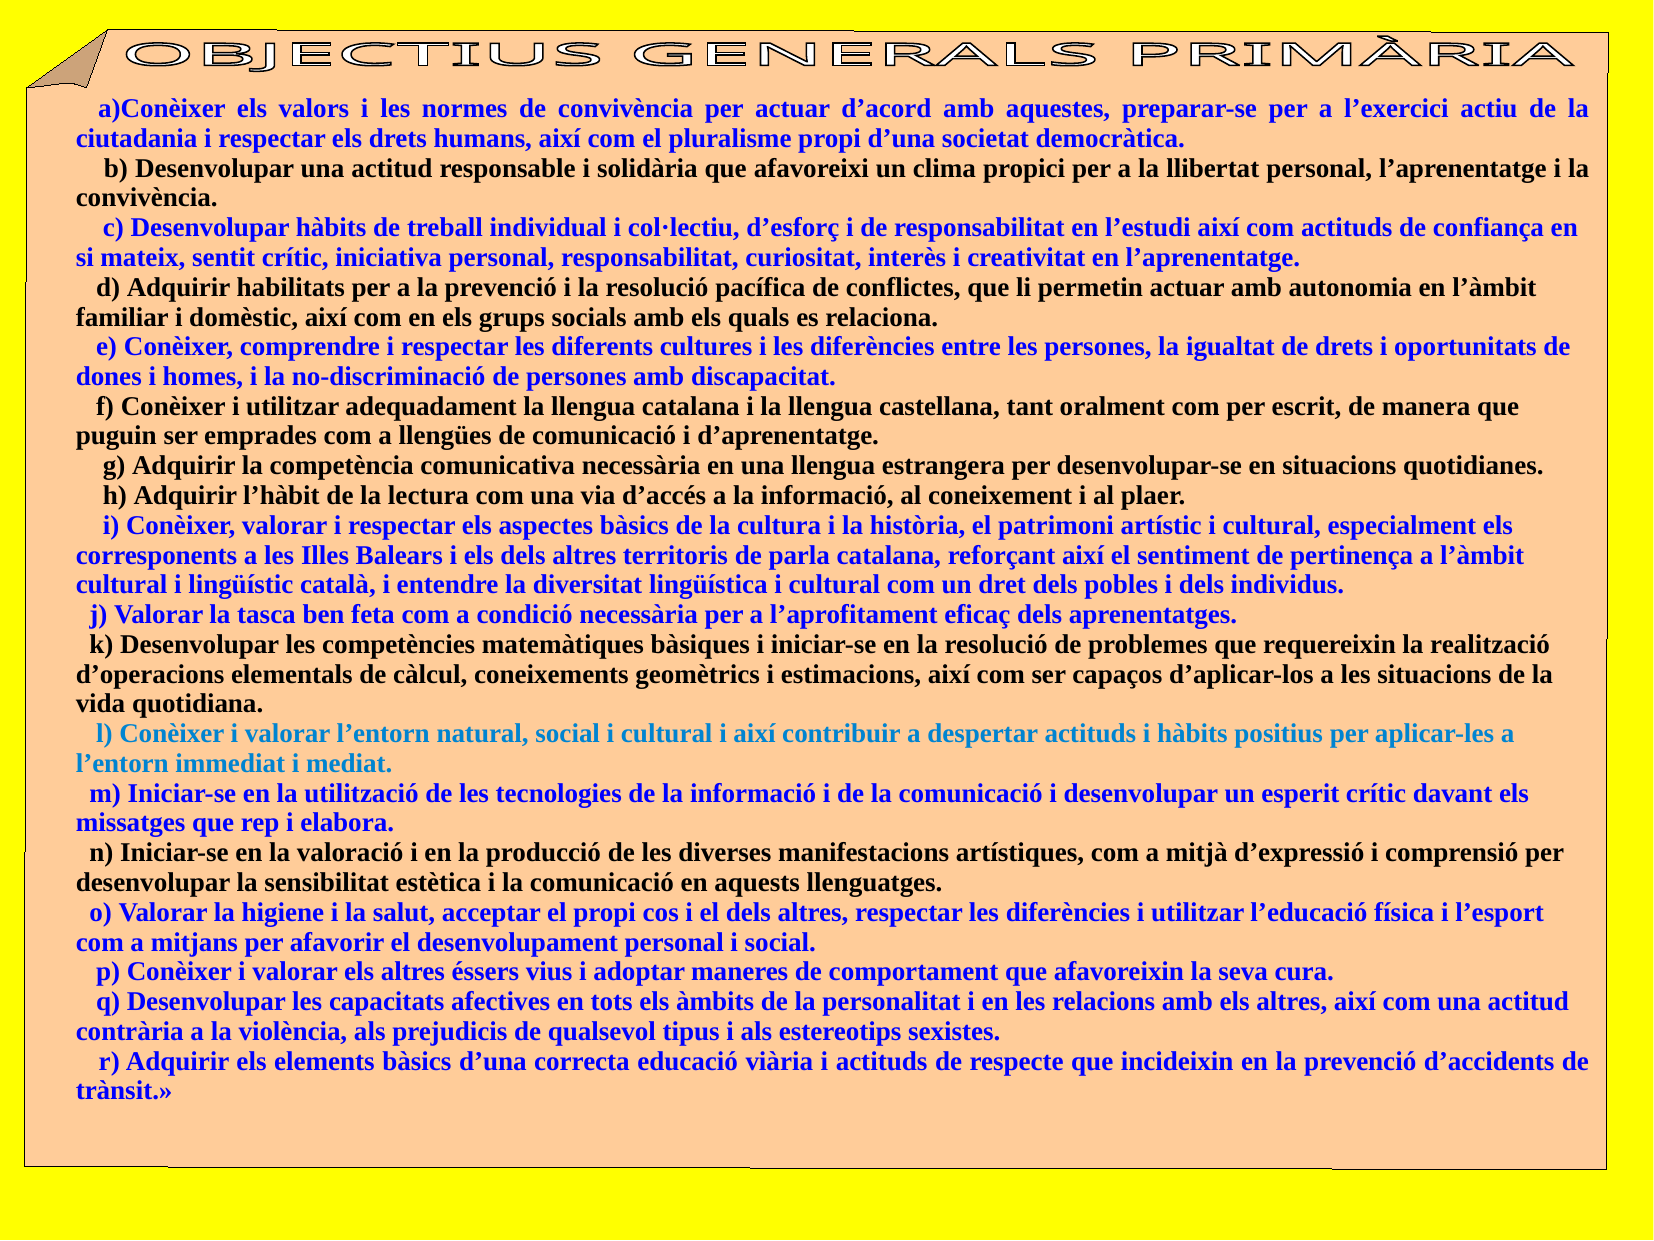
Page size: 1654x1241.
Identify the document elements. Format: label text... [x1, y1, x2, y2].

text_box OBJECTIUS GENERALS PRIMÀRIA [1484, 43, 1509, 66]
text_box OBJECTIUS GENERALS PRIMÀRIA [556, 42, 600, 66]
text_box OBJECTIUS GENERALS PRIMÀRIA [1282, 43, 1351, 66]
text_box OBJECTIUS GENERALS PRIMÀRIA [249, 43, 275, 72]
text_box OBJECTIUS GENERALS PRIMÀRIA [707, 43, 746, 66]
text_box OBJECTIUS GENERALS PRIMÀRIA [342, 42, 394, 66]
text_box OBJECTIUS GENERALS PRIMÀRIA [1133, 43, 1178, 66]
text_box [195, 173, 301, 246]
text_box OBJECTIUS GENERALS PRIMÀRIA [1359, 43, 1421, 66]
text_box OBJECTIUS GENERALS PRIMÀRIA [1191, 43, 1240, 66]
text_box OBJECTIUS GENERALS PRIMÀRIA [126, 42, 190, 66]
text_box OBJECTIUS GENERALS PRIMÀRIA [1512, 43, 1574, 66]
text_box OBJECTIUS GENERALS PRIMÀRIA [453, 43, 478, 66]
text_box OBJECTIUS GENERALS PRIMÀRIA [936, 43, 997, 66]
text_box a)Conèixer els valors i les normes de convivència per actuar d’acord amb aquestes, preparar-se per a l’exercici actiu de la ciutadania i respectar els drets humans, així com el pluralisme propi d’una societat democràtica. b) Desenvolupar una actitud responsable i solidària que afavoreixi un clima propici per a la llibertat personal, l’aprenentatge i la convivència. c) Desenvolupar hàbits de treball individual i col·lectiu, d’esforç i de responsabilitat en l’estudi així com actituds de confiança en si mateix, sentit crític, iniciativa personal, responsabilitat, curiositat, interès i creativitat en l’aprenentatge. d) Adquirir habilitats per a la prevenció i la resolució pacífica de conflictes, que li permetin actuar amb autonomia en l’àmbit familiar i domèstic, així com en els grups socials amb els quals es relaciona. e) Conèixer, comprendre i respectar les diferents cultures i les diferències entre les persones, la igualtat de drets i oportunitats de dones i homes, i la no-discriminació de persones amb discapacitat. f) Conèixer i utilitzar adequadament la llengua catalana i la llengua castellana, tant oralment com per escrit, de manera que puguin ser emprades com a llengües de comunicació i d’aprenentatge. g) Adquirir la competència comunicativa necessària en una llengua estrangera per desenvolupar-se en situacions quotidianes. h) Adquirir l’hàbit de la lectura com una via d’accés a la informació, al coneixement i al plaer. i) Conèixer, valorar i respectar els aspectes bàsics de la cultura i la història, el patrimoni artístic i cultural, especialment els corresponents a les Illes Balears i els dels altres territoris de parla catalana, reforçant així el sentiment de pertinença a l’àmbit cultural i lingüístic català, i entendre la diversitat lingüística i cultural com un dret dels pobles i dels individus. j) Valorar la tasca ben feta com a condició necessària per a l’aprofitament eficaç dels aprenentatges. k) Desenvolupar les competències matemàtiques bàsiques i iniciar-se en la resolució de problemes que requereixin la realització d’operacions elementals de càlcul, coneixements geomètrics i estimacions, així com ser capaços d’aplicar-los a les situacions de la vida quotidiana. l) Conèixer i valorar l’entorn natural, social i cultural i així contribuir a despertar actituds i hàbits positius per aplicar-les a l’entorn immediat i mediat. m) Iniciar-se en la utilització de les tecnologies de la informació i de la comunicació i desenvolupar un esperit crític davant els missatges que rep i elabora. n) Iniciar-se en la valoració i en la producció de les diverses manifestacions artístiques, com a mitjà d’expressió i comprensió per desenvolupar la sensibilitat estètica i la comunicació en aquests llenguatges. o) Valorar la higiene i la salut, acceptar el propi cos i el dels altres, respectar les diferències i utilitzar l’educació física i l’esport com a mitjans per afavorir el desenvolupament personal i social. p) Conèixer i valorar els altres éssers vius i adoptar maneres de comportament que afavoreixin la seva cura. q) Desenvolupar les capacitats afectives en tots els àmbits de la personalitat i en les relacions amb els altres, així com una actitud contrària a la violència, als prejudicis de qualsevol tipus i als estereotips sexistes. r) Adquirir els elements bàsics d’una correcta educació viària i actituds de respecte que incideixin en la prevenció d’accidents de trànsit.» [61, 86, 1609, 1172]
text_box OBJECTIUS GENERALS PRIMÀRIA [832, 43, 872, 66]
text_box OBJECTIUS GENERALS PRIMÀRIA [1051, 42, 1095, 66]
text_box OBJECTIUS GENERALS PRIMÀRIA [397, 43, 449, 66]
text_box OBJECTIUS GENERALS PRIMÀRIA [292, 43, 331, 66]
text_box OBJECTIUS GENERALS PRIMÀRIA [1430, 43, 1479, 66]
text_box OBJECTIUS GENERALS PRIMÀRIA [634, 42, 692, 66]
text_box OBJECTIUS GENERALS PRIMÀRIA [1006, 43, 1045, 66]
text_box OBJECTIUS GENERALS PRIMÀRIA [760, 43, 815, 66]
text_box OBJECTIUS GENERALS PRIMÀRIA [490, 43, 543, 66]
text_box OBJECTIUS GENERALS PRIMÀRIA [886, 43, 935, 66]
text_box OBJECTIUS GENERALS PRIMÀRIA [204, 43, 252, 66]
text_box OBJECTIUS GENERALS PRIMÀRIA [1245, 43, 1270, 66]
text_box [24, 29, 1609, 1167]
